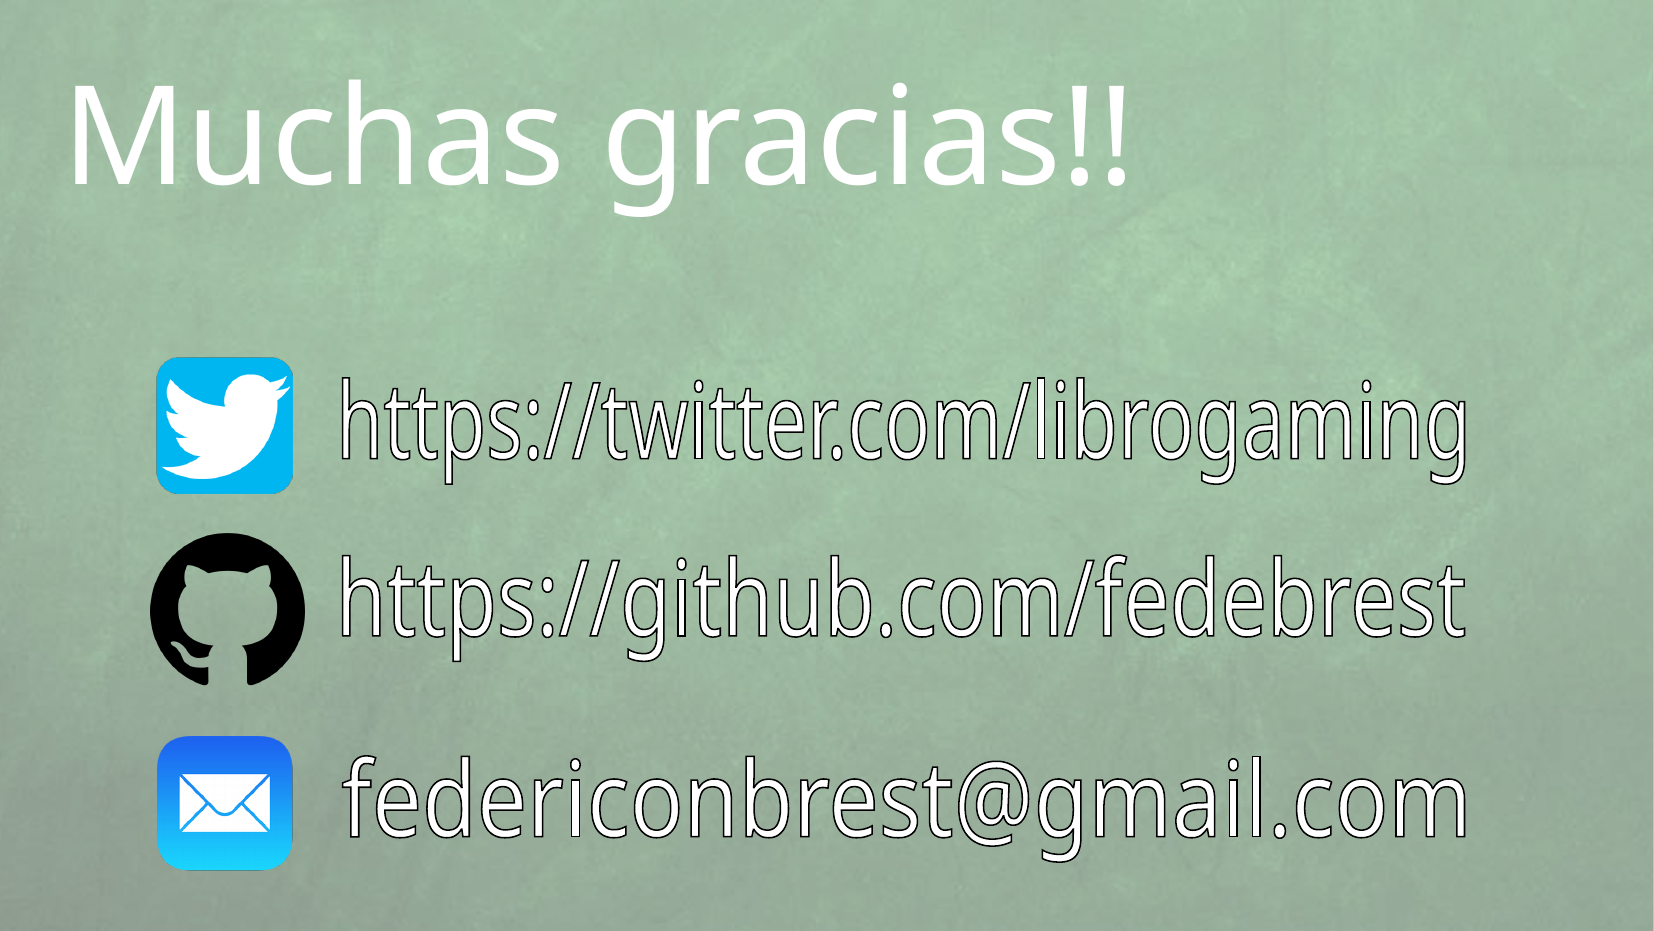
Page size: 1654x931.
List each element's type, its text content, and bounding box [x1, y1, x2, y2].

text_box https://twitter.com/librogaming [813, 400, 838, 459]
text_box https://twitter.com/librogaming [1382, 400, 1418, 459]
text_box federiconbrest@gmail.com [1229, 780, 1238, 837]
text_box https://github.com/fedebrest [779, 579, 818, 638]
picture [153, 732, 296, 875]
text_box https://twitter.com/librogaming [768, 400, 804, 460]
text_box https://github.com/fedebrest [624, 578, 664, 662]
picture [150, 531, 305, 687]
text_box federiconbrest@gmail.com [1175, 779, 1215, 838]
picture [153, 354, 296, 497]
text_box federiconbrest@gmail.com [426, 756, 470, 838]
text_box https://github.com/fedebrest [1401, 578, 1433, 638]
text_box federiconbrest@gmail.com [958, 761, 1029, 847]
text_box federiconbrest@gmail.com [1396, 778, 1465, 837]
text_box federiconbrest@gmail.com [833, 778, 875, 838]
text_box https://twitter.com/librogaming [1245, 400, 1279, 460]
text_box federiconbrest@gmail.com [481, 778, 523, 838]
text_box https://github.com/fedebrest [342, 555, 380, 636]
text_box https://twitter.com/librogaming [342, 377, 378, 459]
text_box https://twitter.com/librogaming [601, 388, 627, 460]
text_box https://twitter.com/librogaming [1291, 400, 1351, 459]
text_box federiconbrest@gmail.com [691, 778, 732, 837]
text_box https://twitter.com/librogaming [489, 400, 520, 460]
text_box https://twitter.com/librogaming [1077, 377, 1114, 460]
text_box https://github.com/fedebrest [1437, 566, 1465, 638]
text_box https://github.com/fedebrest [590, 560, 620, 636]
text_box Muchas gracias!! [47, 30, 1571, 224]
text_box federiconbrest@gmail.com [534, 778, 563, 837]
text_box https://twitter.com/librogaming [1428, 400, 1465, 485]
text_box https://github.com/fedebrest [1127, 578, 1166, 638]
text_box https://twitter.com/librogaming [412, 388, 438, 460]
text_box https://twitter.com/librogaming [709, 388, 735, 460]
text_box federiconbrest@gmail.com [1252, 756, 1261, 837]
text_box federiconbrest@gmail.com [746, 756, 789, 838]
text_box https://github.com/fedebrest [729, 555, 767, 636]
text_box federiconbrest@gmail.com [922, 767, 952, 838]
text_box https://github.com/fedebrest [993, 578, 1058, 636]
text_box https://github.com/fedebrest [1095, 555, 1127, 636]
text_box federiconbrest@gmail.com [591, 778, 627, 838]
text_box https://github.com/fedebrest [831, 555, 871, 638]
text_box federiconbrest@gmail.com [634, 778, 679, 838]
text_box https://github.com/fedebrest [1324, 578, 1351, 636]
text_box https://github.com/fedebrest [453, 578, 493, 662]
text_box https://twitter.com/librogaming [445, 400, 482, 485]
text_box federiconbrest@gmail.com [1038, 778, 1081, 863]
text_box https://twitter.com/librogaming [1124, 400, 1149, 459]
text_box federiconbrest@gmail.com [883, 778, 918, 838]
text_box https://github.com/fedebrest [901, 578, 935, 638]
text_box federiconbrest@gmail.com [342, 755, 376, 837]
text_box https://github.com/fedebrest [1274, 555, 1314, 638]
text_box federiconbrest@gmail.com [800, 778, 829, 837]
text_box https://github.com/fedebrest [941, 578, 983, 638]
text_box https://twitter.com/librogaming [1152, 400, 1191, 460]
text_box https://twitter.com/librogaming [572, 382, 600, 459]
text_box federiconbrest@gmail.com [1096, 778, 1165, 837]
text_box https://github.com/fedebrest [1174, 555, 1214, 638]
text_box https://github.com/fedebrest [693, 566, 721, 638]
text_box https://twitter.com/librogaming [1198, 400, 1236, 485]
text_box https://twitter.com/librogaming [384, 388, 410, 460]
text_box federiconbrest@gmail.com [1339, 778, 1384, 838]
text_box https://twitter.com/librogaming [851, 400, 882, 460]
text_box https://github.com/fedebrest [1064, 560, 1094, 636]
text_box https://github.com/fedebrest [387, 566, 415, 638]
text_box https://github.com/fedebrest [417, 566, 445, 638]
text_box https://twitter.com/librogaming [1003, 382, 1031, 459]
text_box https://twitter.com/librogaming [888, 400, 927, 460]
text_box https://twitter.com/librogaming [937, 400, 997, 459]
text_box https://github.com/fedebrest [501, 578, 533, 638]
text_box https://github.com/fedebrest [1354, 578, 1393, 638]
text_box federiconbrest@gmail.com [571, 780, 580, 837]
text_box https://twitter.com/librogaming [629, 401, 688, 459]
text_box https://github.com/fedebrest [1225, 578, 1263, 638]
text_box https://github.com/fedebrest [559, 560, 589, 636]
text_box https://twitter.com/librogaming [737, 388, 763, 460]
text_box https://twitter.com/librogaming [1037, 377, 1045, 459]
text_box https://twitter.com/librogaming [544, 382, 572, 459]
text_box federiconbrest@gmail.com [376, 778, 418, 838]
text_box federiconbrest@gmail.com [1296, 778, 1332, 838]
